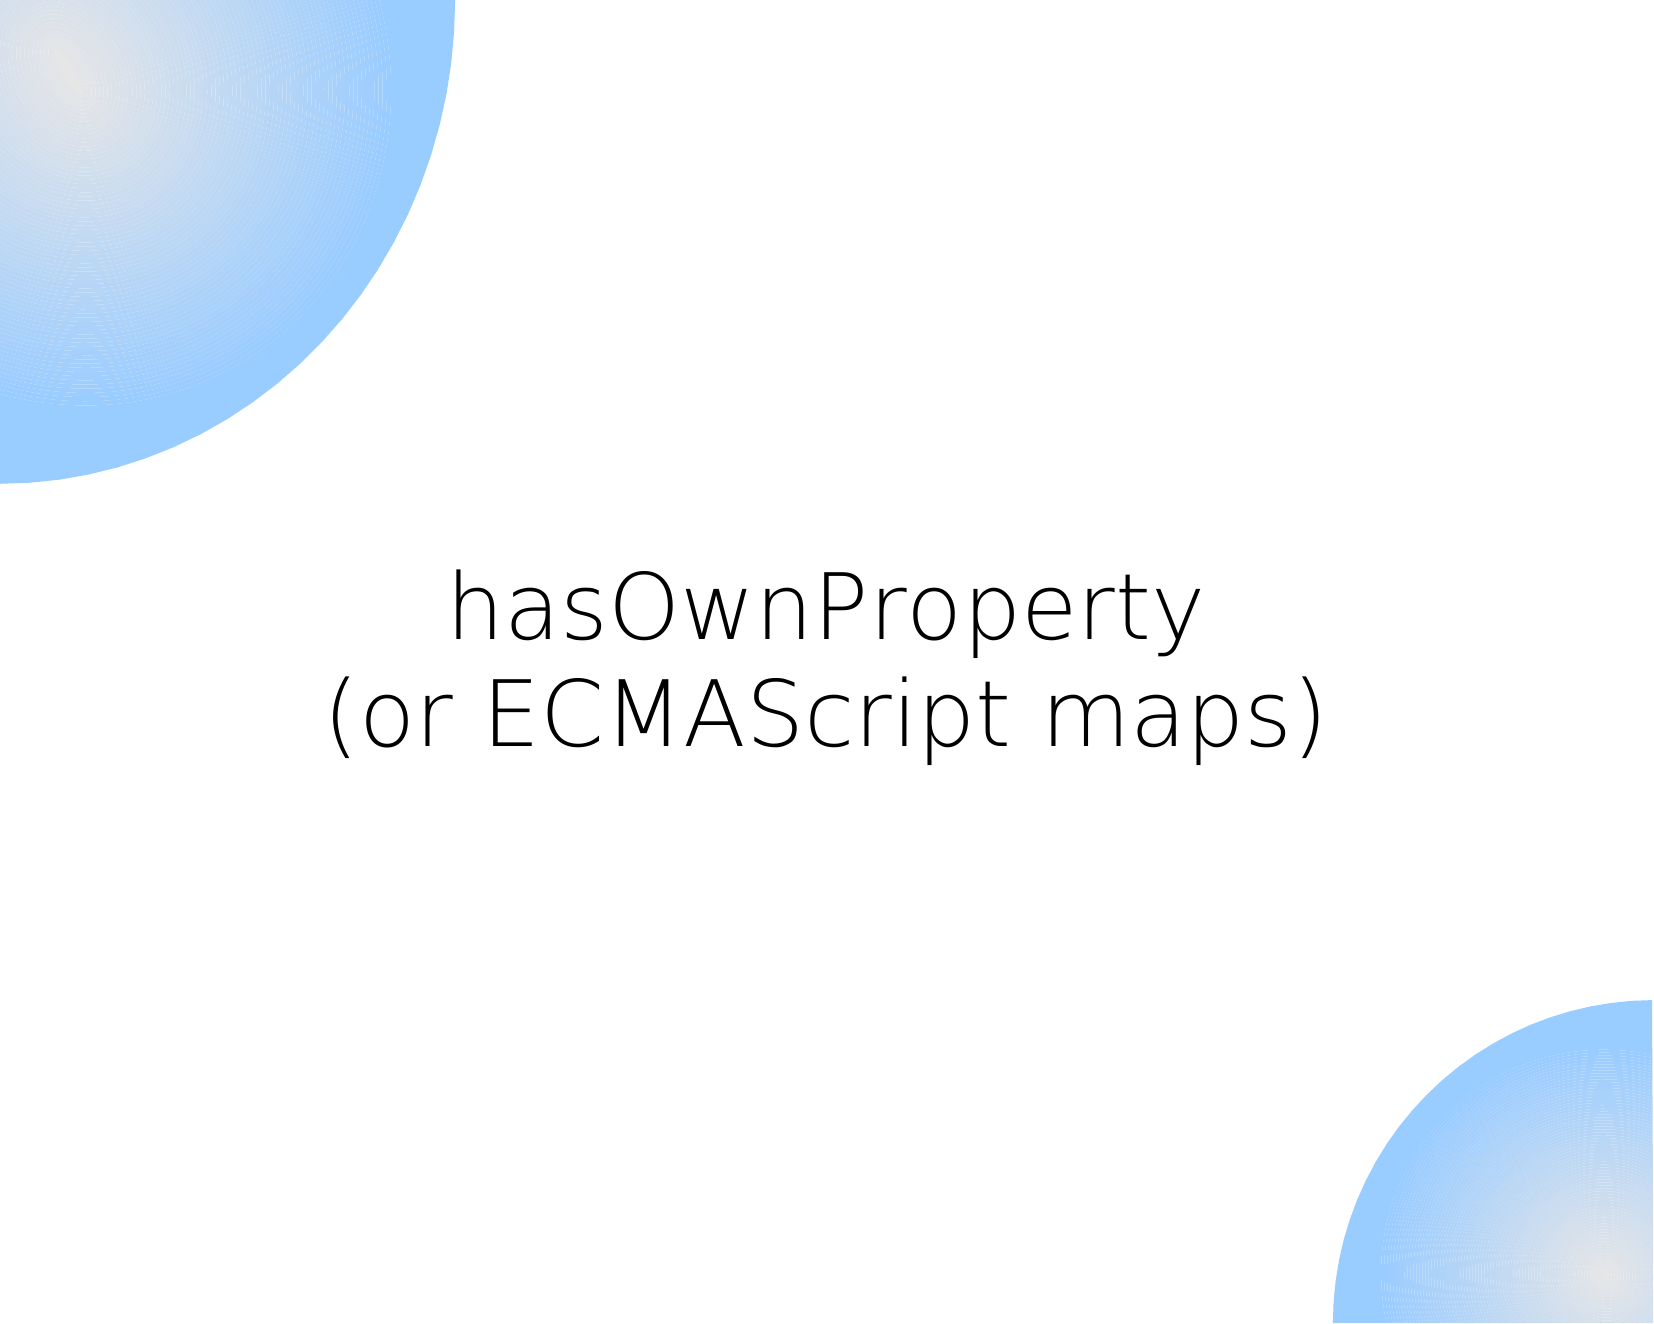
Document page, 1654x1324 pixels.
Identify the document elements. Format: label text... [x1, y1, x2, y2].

subtitle hasOwnProperty (or ECMAScript maps) [82, 149, 1571, 1174]
